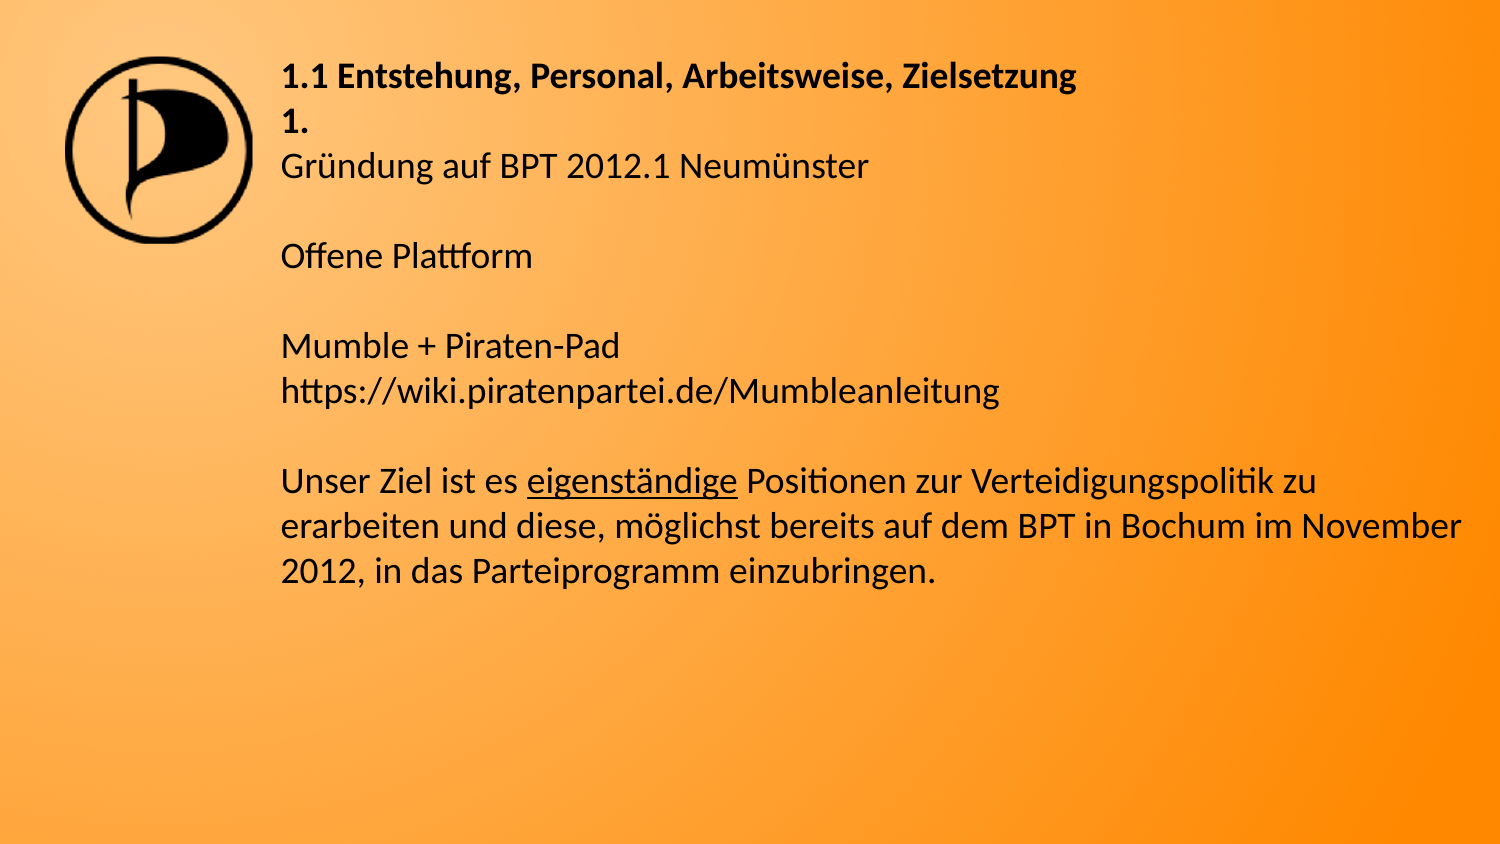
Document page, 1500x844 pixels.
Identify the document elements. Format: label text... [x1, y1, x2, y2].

picture [0, 0, 1500, 844]
text_box 1.1 Entstehung, Personal, Arbeitsweise, Zielsetzung Gründung auf BPT 2012.1 Neumünster Offene Plattform Mumble + Piraten-Pad https://wiki.piratenpartei.de/Mumbleanleitung Unser Ziel ist es eigenständige Positionen zur Verteidigungspolitik zu erarbeiten und diese, möglichst bereits auf dem BPT in Bochum im November 2012, in das Parteiprogramm einzubringen. [265, 43, 1500, 844]
